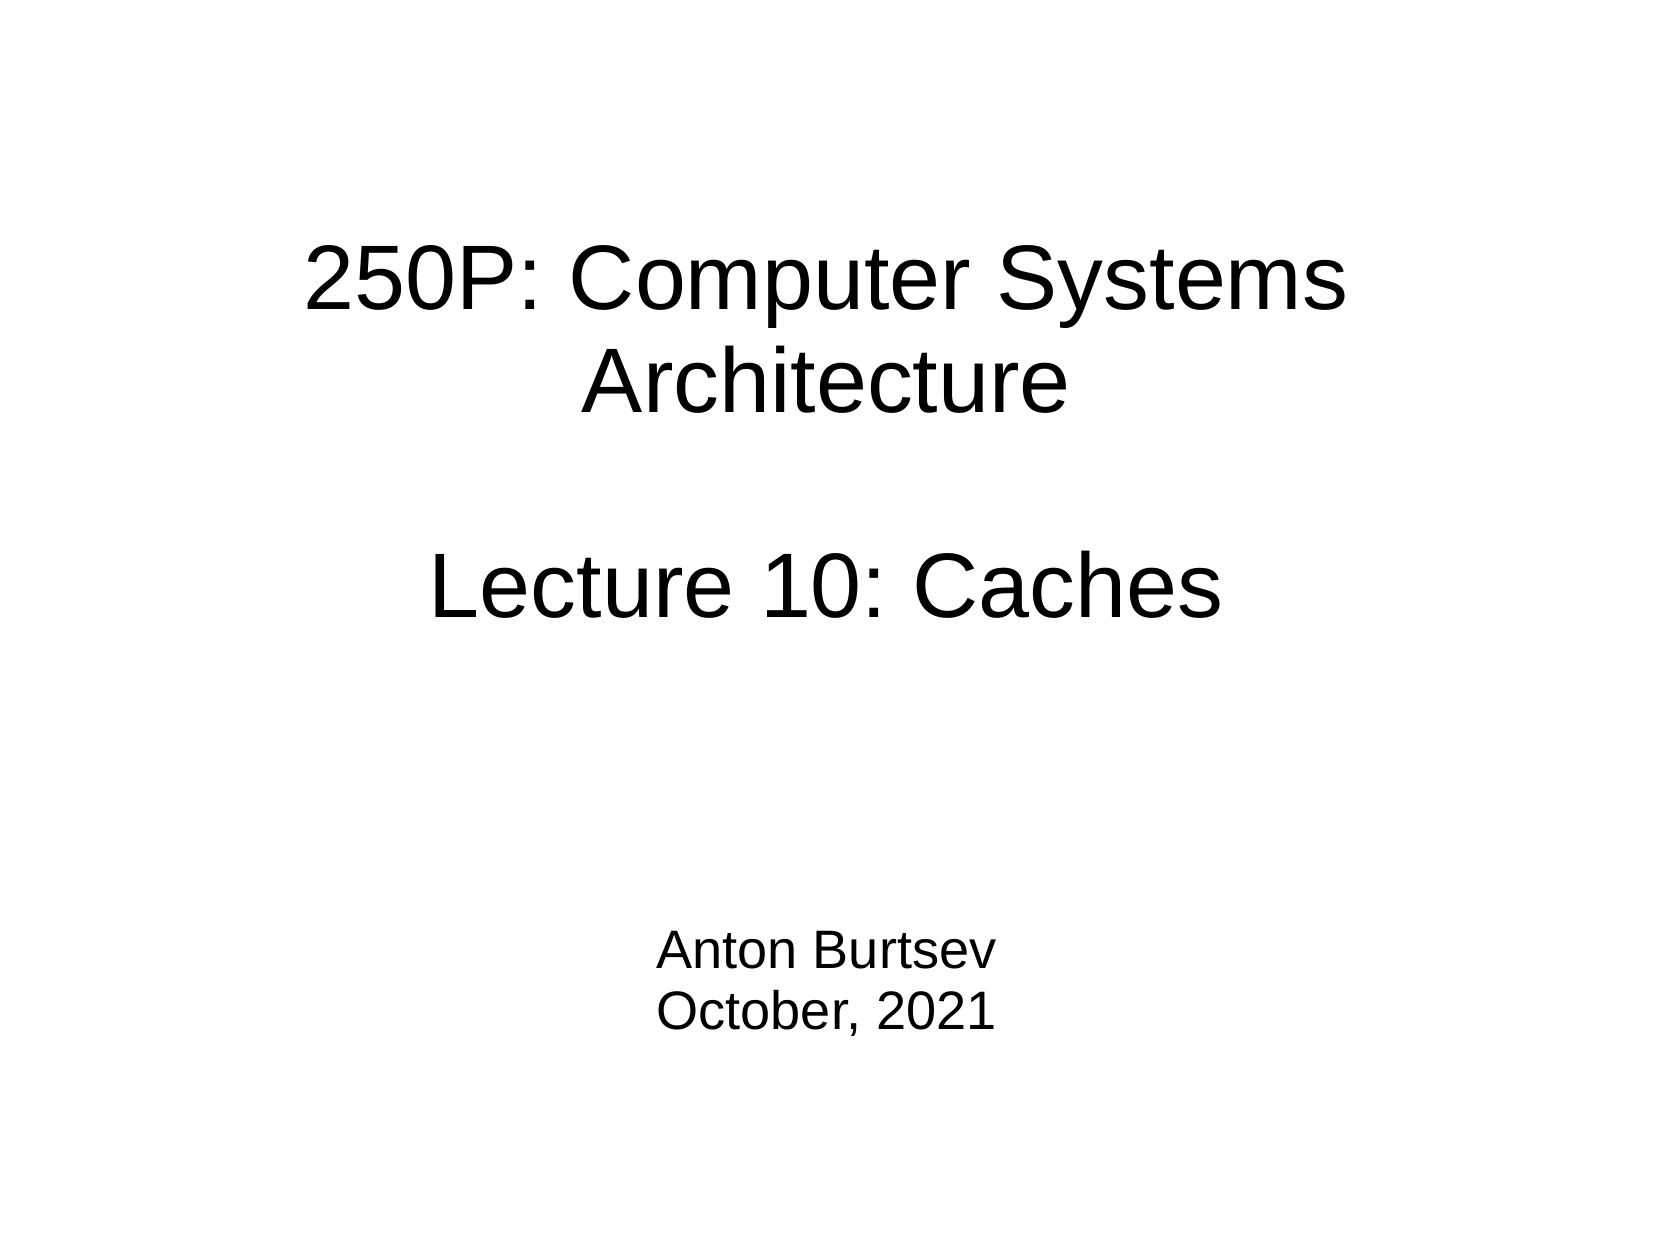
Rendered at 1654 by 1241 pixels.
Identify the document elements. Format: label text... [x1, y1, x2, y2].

subtitle Anton Burtsev October, 2021 [82, 637, 1571, 1109]
title 250P: Computer Systems Architecture Lecture 10: Caches [82, 113, 1571, 637]
